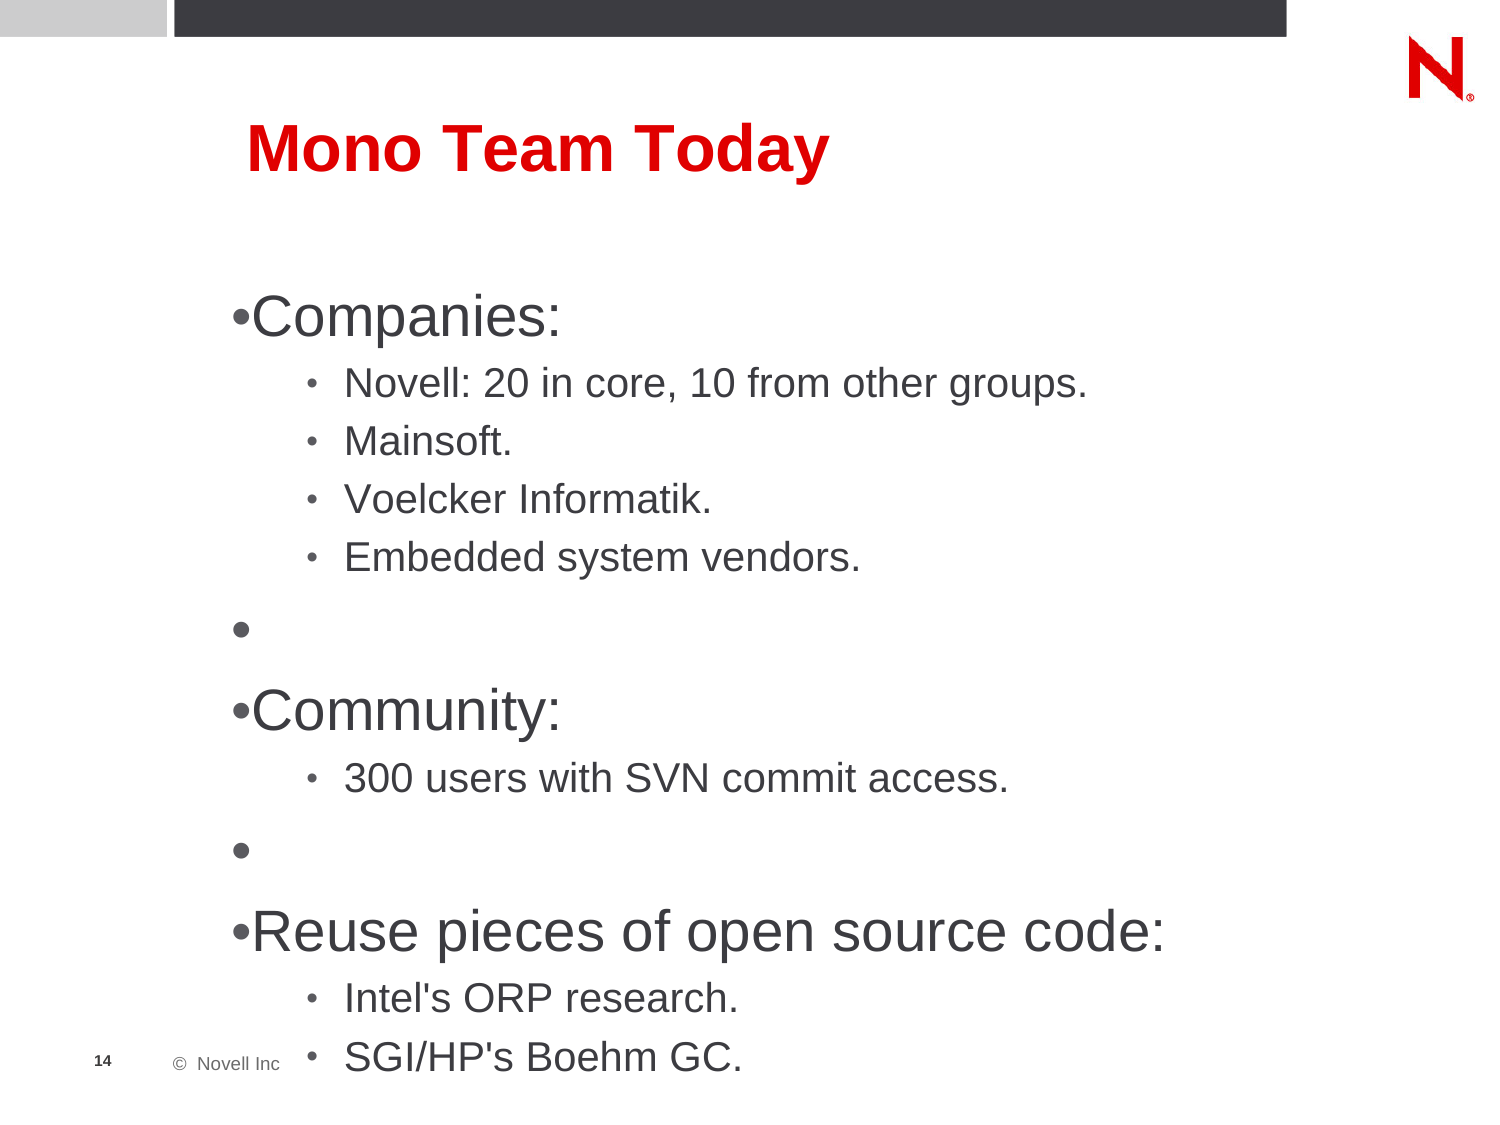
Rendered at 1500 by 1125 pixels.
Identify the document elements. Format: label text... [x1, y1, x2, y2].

picture [1404, 32, 1477, 105]
list Companies: Novell: 20 in core, 10 from other groups. Mainsoft. Voelcker Informatik. Embedded system vendors. Community: 300 users with SVN commit access. Reuse pieces of open source code: Intel's ORP research. SGI/HP's Boehm GC. [231, 267, 1444, 1064]
title Mono Team Today [246, 68, 1409, 231]
